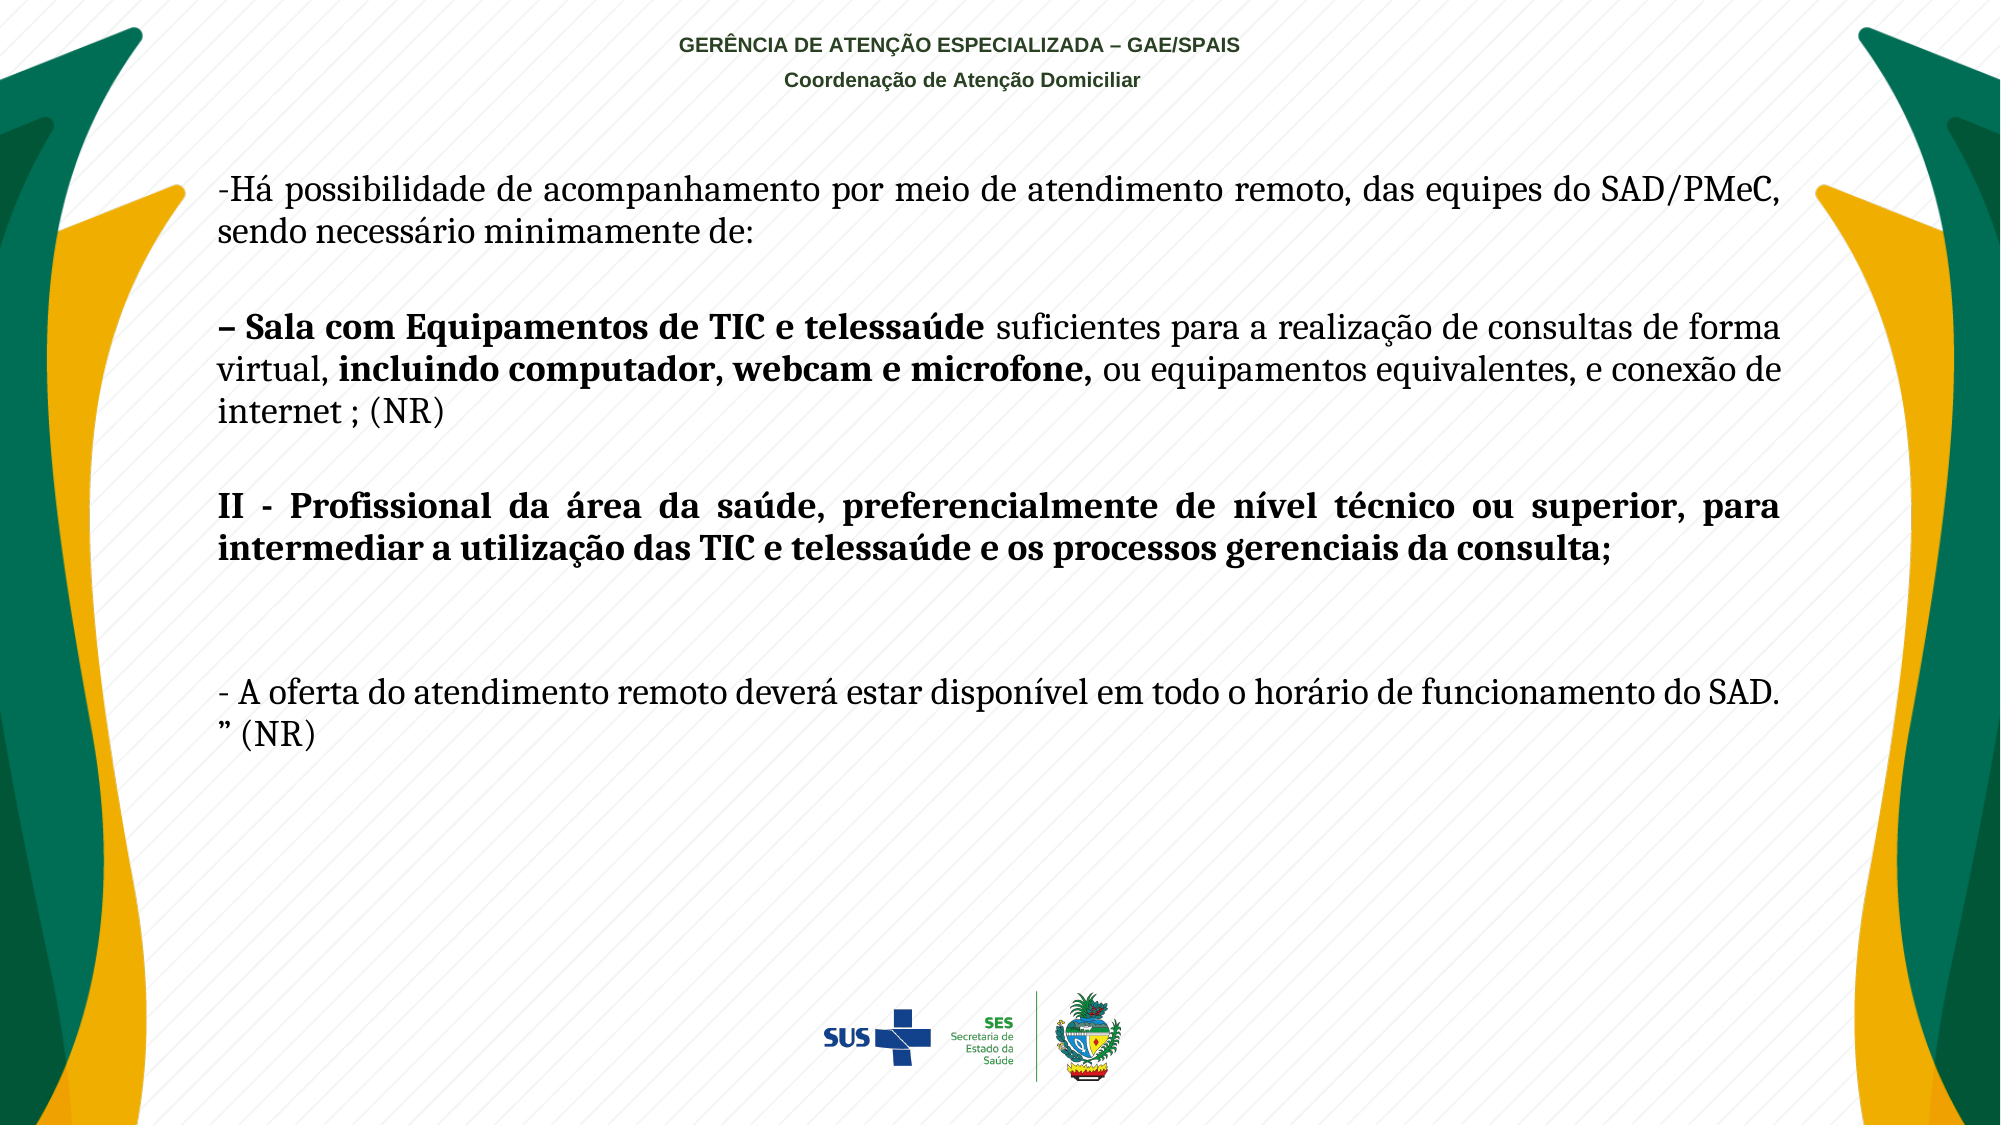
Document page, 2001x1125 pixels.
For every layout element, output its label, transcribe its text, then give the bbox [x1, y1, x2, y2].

text_box GERÊNCIA DE ATENÇÃO ESPECIALIZADA – GAE/SPAIS Coordenação de Atenção Domiciliar [221, 24, 1698, 100]
picture [0, 0, 2001, 1125]
text_box -Há possibilidade de acompanhamento por meio de atendimento remoto, das equipes do SAD/PMeC, sendo necessário minimamente de: – Sala com Equipamentos de TIC e telessaúde suficientes para a realização de consultas de forma virtual, incluindo computador, webcam e microfone, ou equipamentos equivalentes, e conexão de internet ; (NR) II - Profissional da área da saúde, preferencialmente de nível técnico ou superior, para intermediar a utilização das TIC e telessaúde e os processos gerenciais da consulta; - A oferta do atendimento remoto deverá estar disponível em todo o horário de funcionamento do SAD. ” (NR) [202, 160, 1798, 1000]
